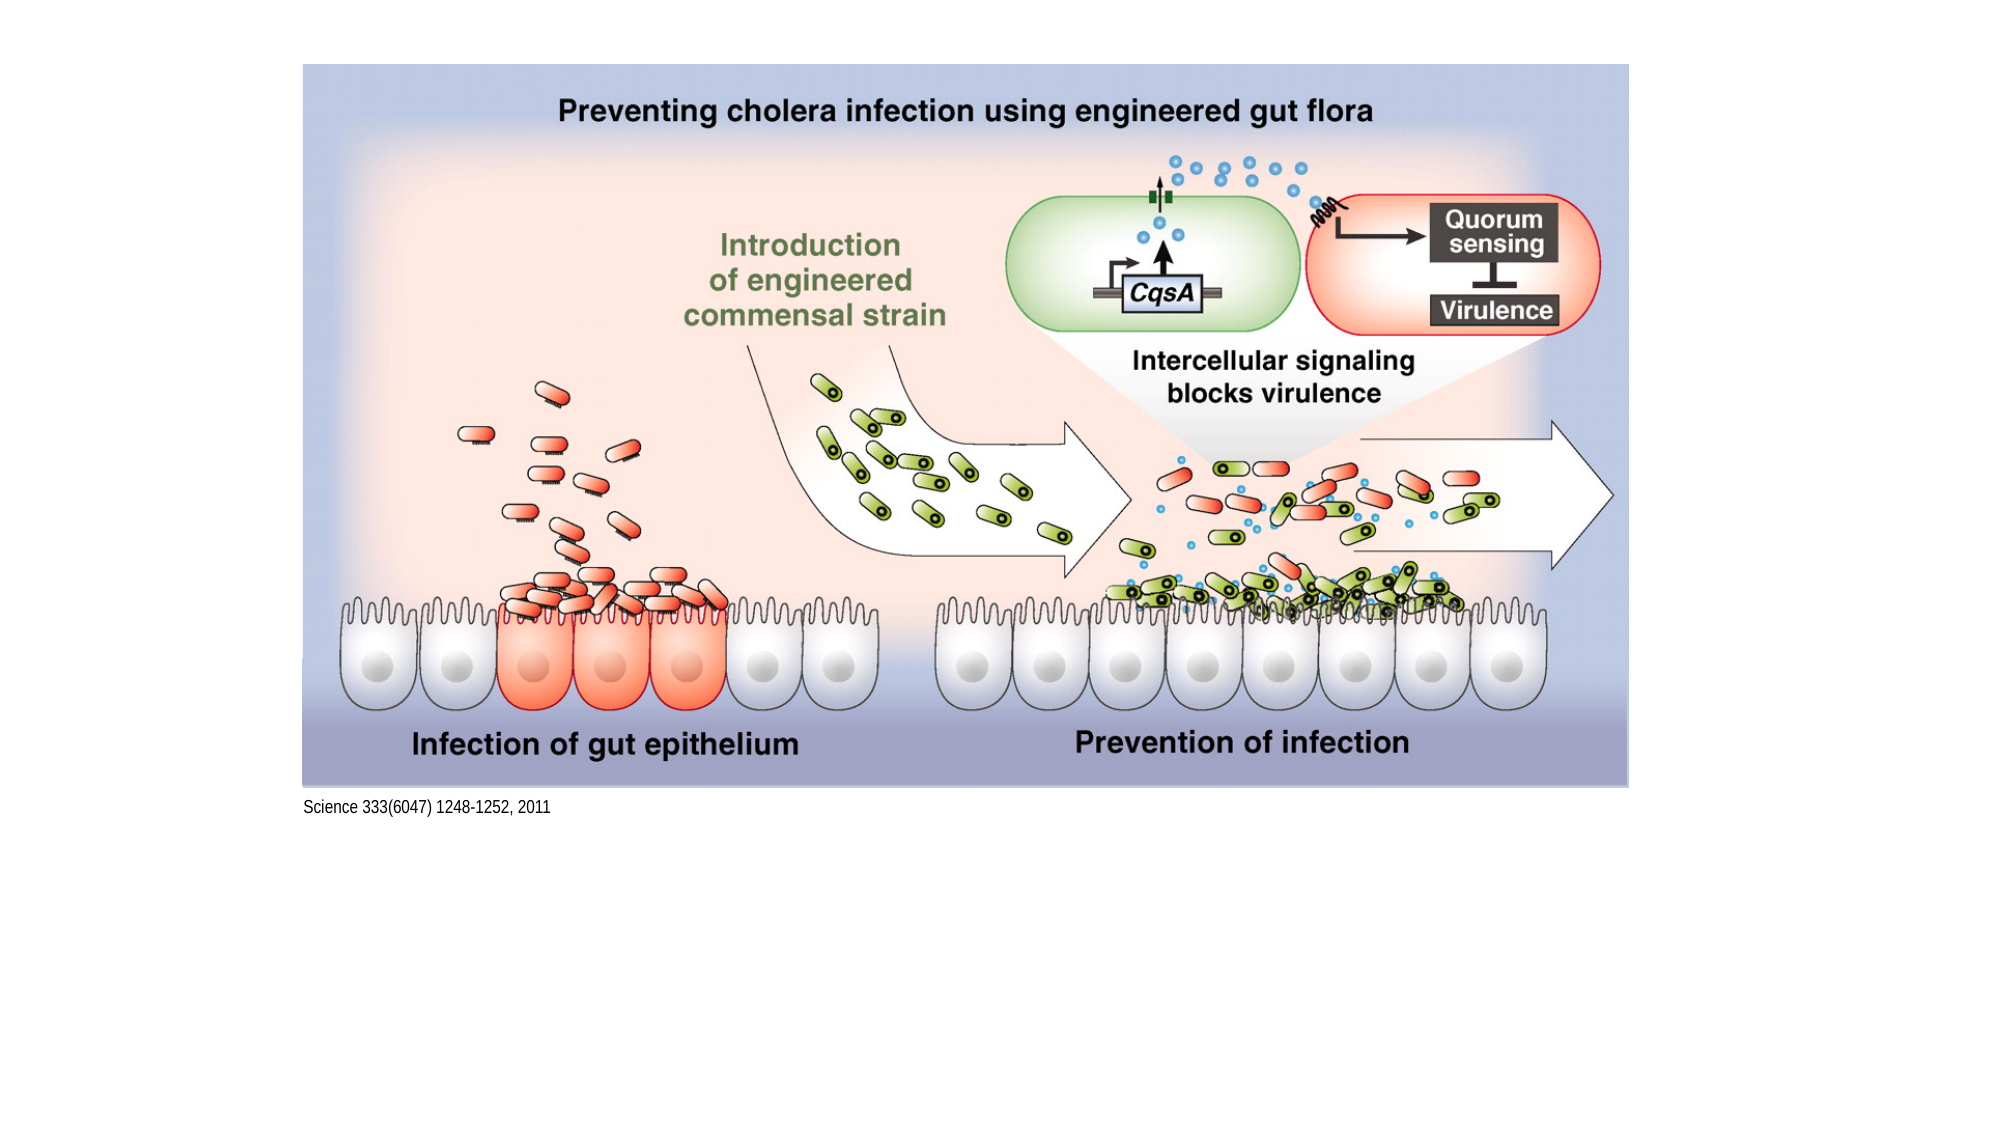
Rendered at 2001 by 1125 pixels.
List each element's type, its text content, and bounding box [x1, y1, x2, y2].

picture [302, 64, 1629, 788]
text_box Science 333(6047) 1248-1252, 2011 [288, 787, 1289, 825]
